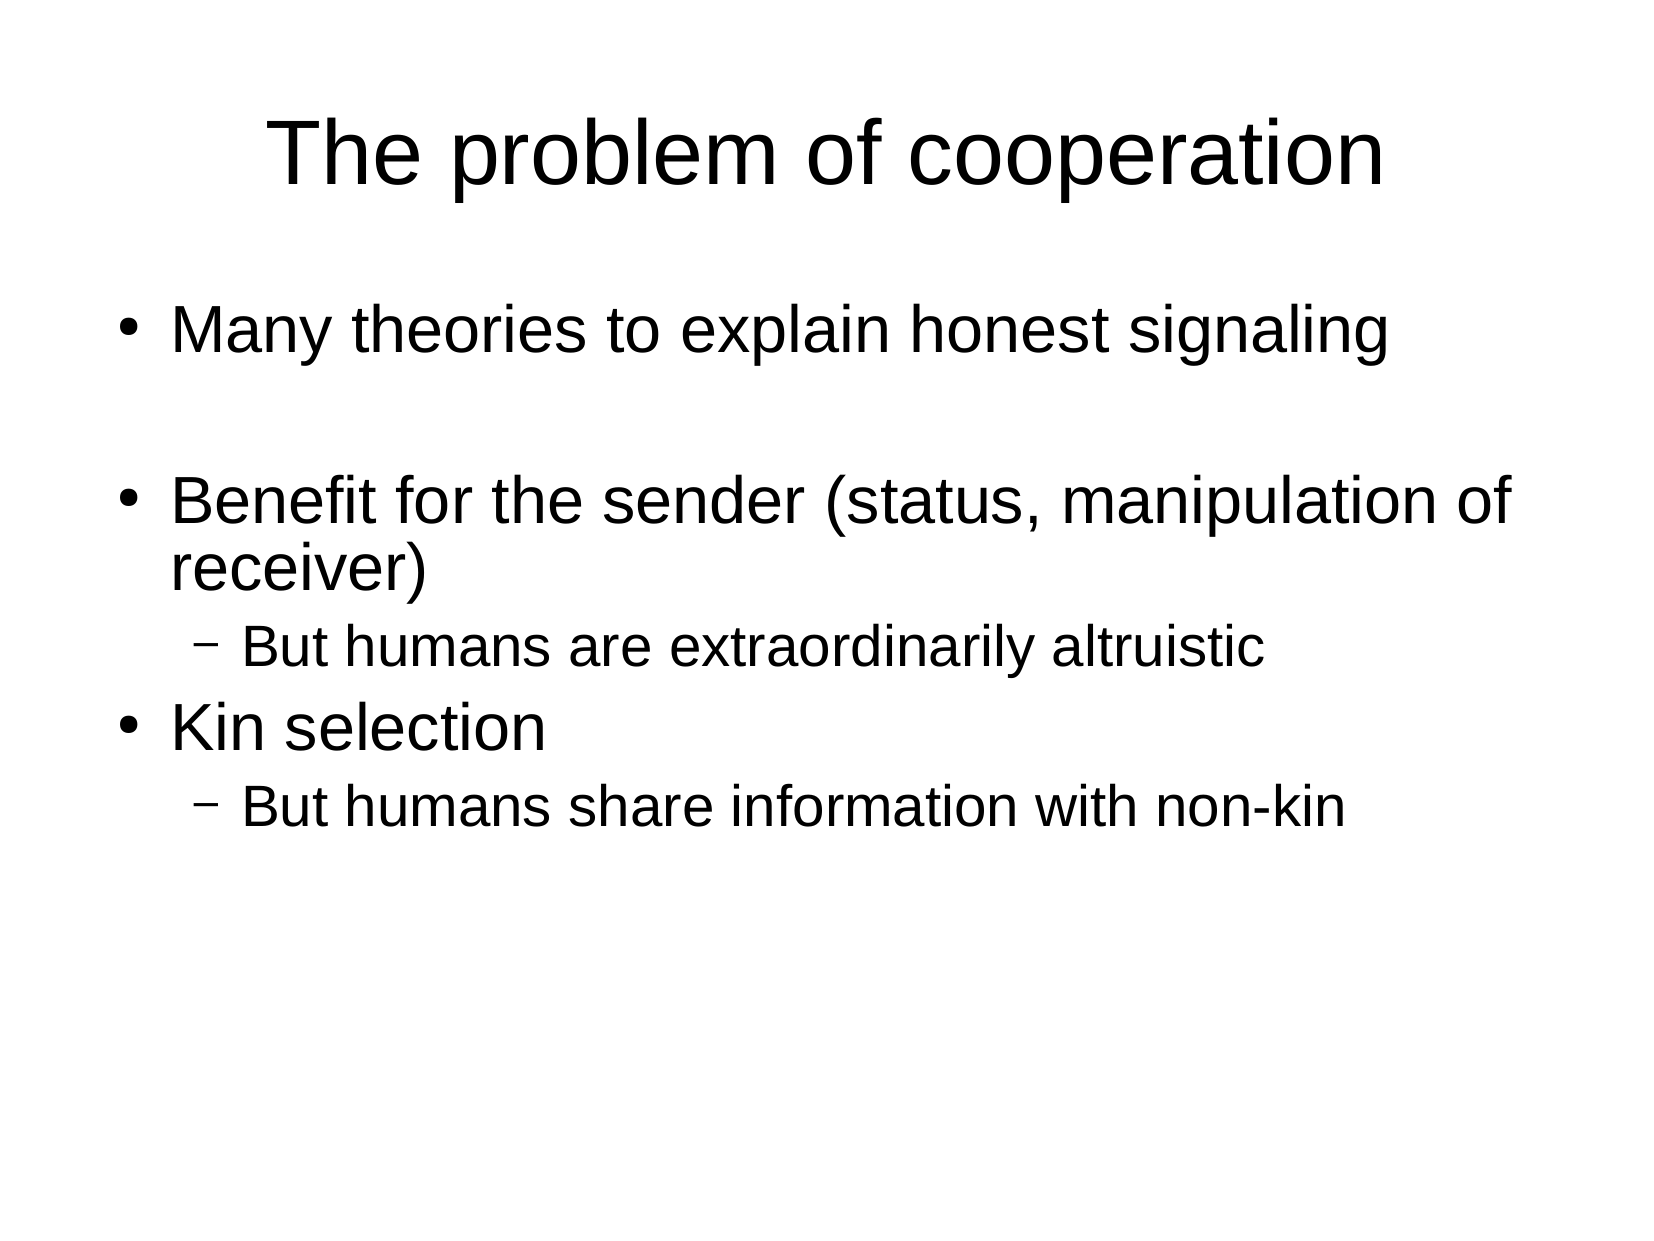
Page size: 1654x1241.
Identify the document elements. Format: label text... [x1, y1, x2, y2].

list Many theories to explain honest signaling Benefit for the sender (status, manipulation of receiver) But humans are extraordinarily altruistic Kin selection But humans share information with non-kin [82, 290, 1571, 1126]
title The problem of cooperation [82, 41, 1571, 265]
